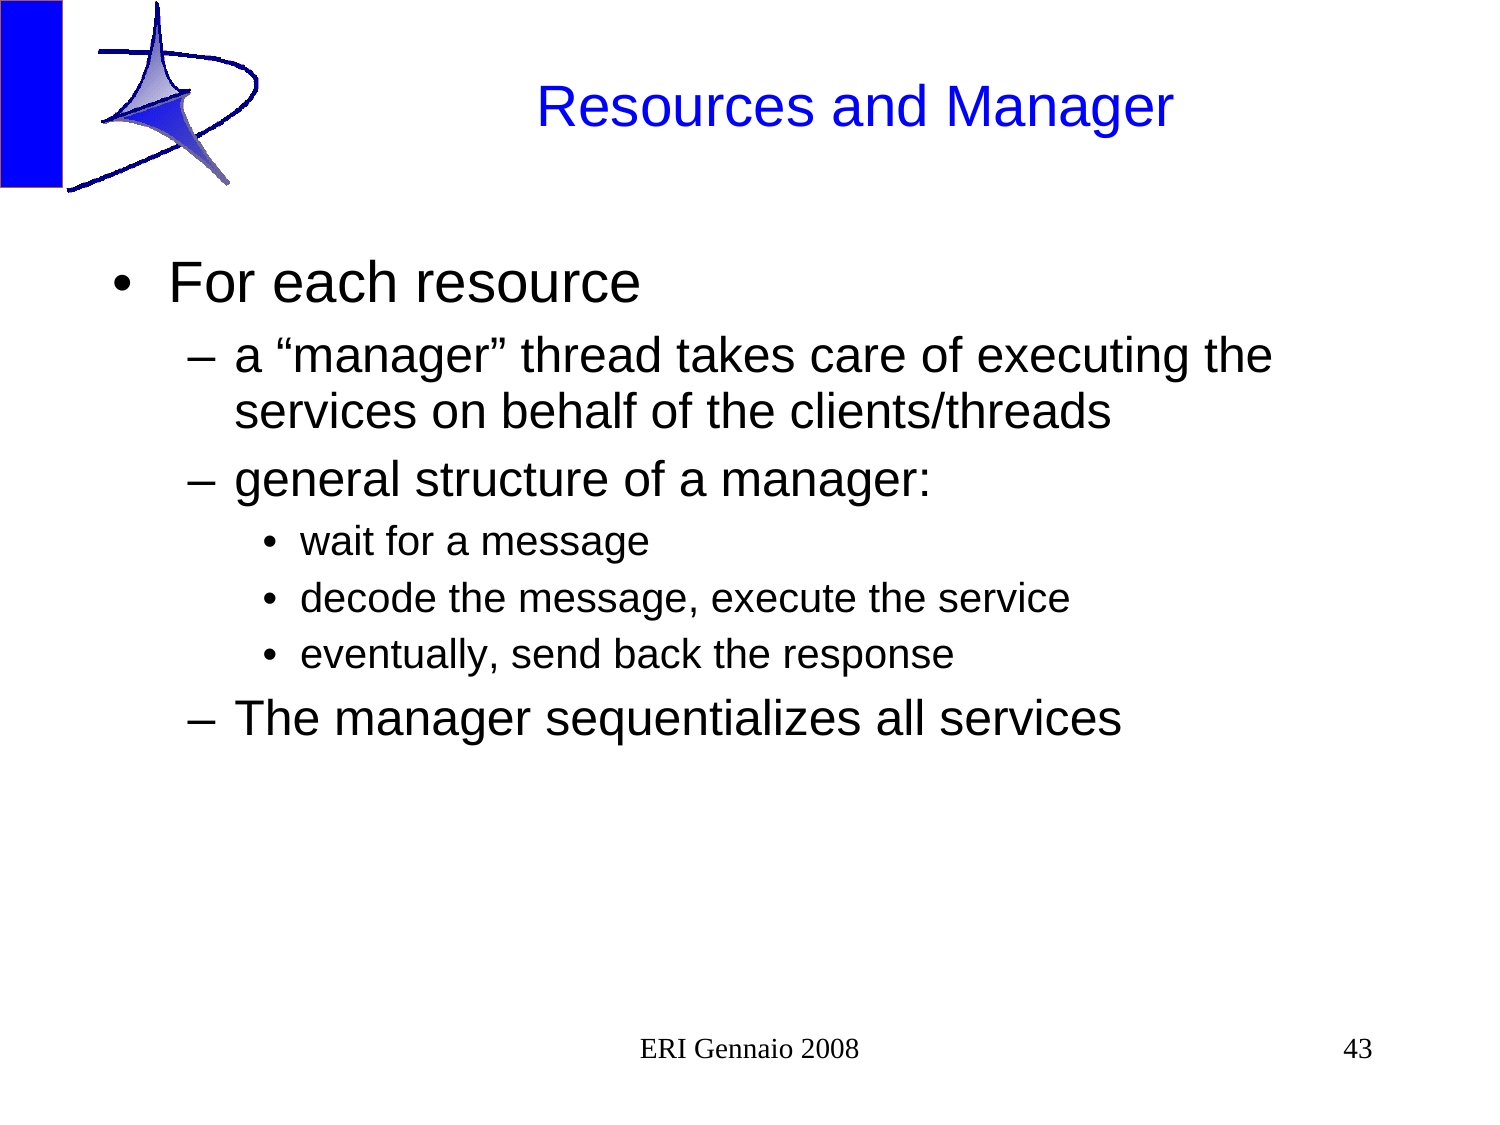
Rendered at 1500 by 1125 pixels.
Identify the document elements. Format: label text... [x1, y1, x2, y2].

title Resources and Manager [262, 24, 1450, 188]
list For each resource a “manager” thread takes care of executing the services on behalf of the clients/threads general structure of a manager: wait for a message decode the message, execute the service eventually, send back the response The manager sequentializes all services [112, 249, 1450, 993]
picture [62, 0, 263, 197]
